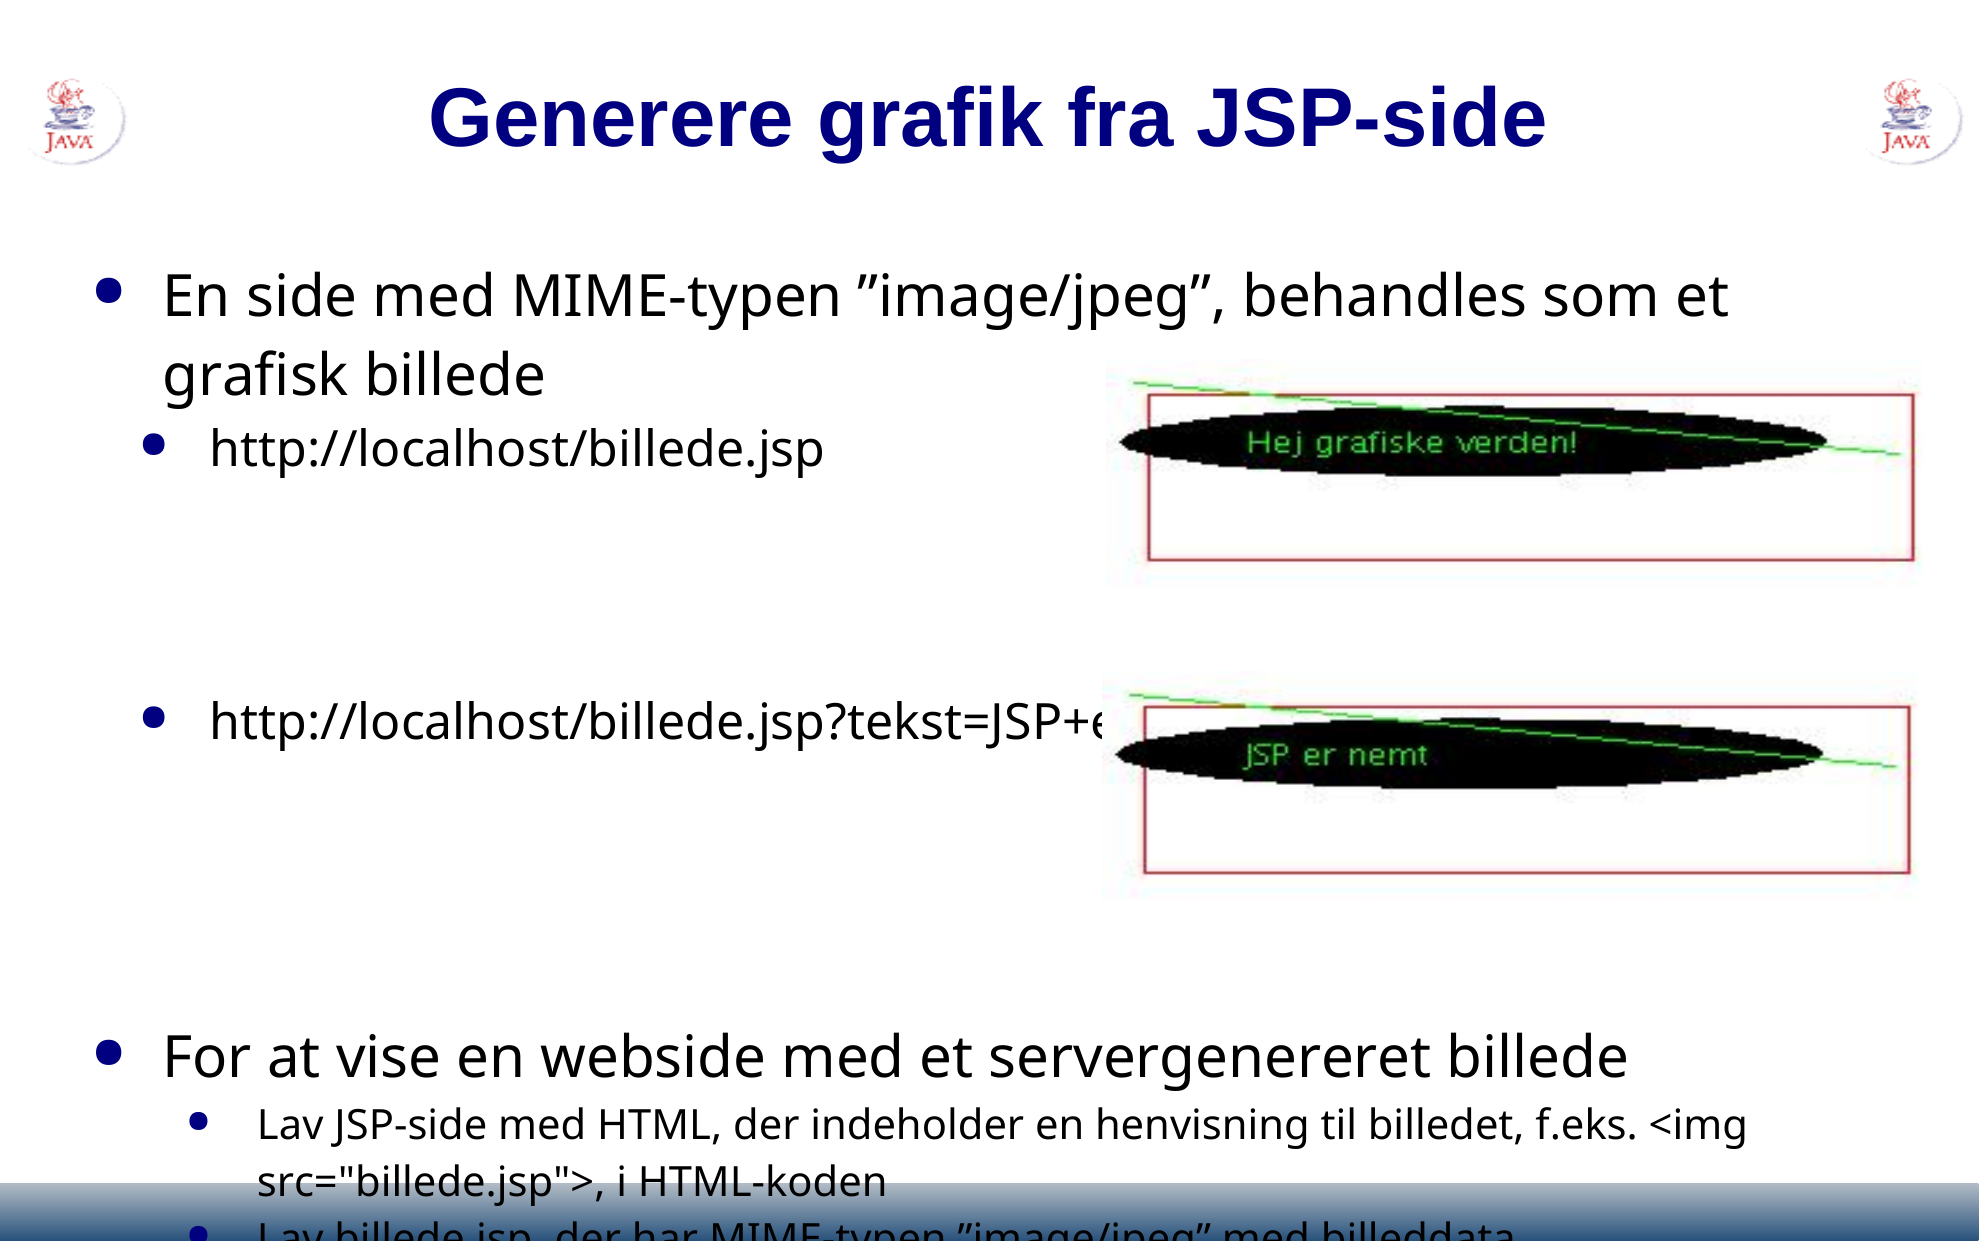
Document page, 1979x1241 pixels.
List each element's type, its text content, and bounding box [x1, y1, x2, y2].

picture [12, 71, 131, 169]
picture [1102, 671, 1951, 908]
title Generere grafik fra JSP-side [142, 14, 1835, 222]
picture [1106, 359, 1955, 595]
list En side med MIME-typen ”image/jpeg”, behandles som et grafisk billede http://localhost/billede.jsp http://localhost/billede.jsp?tekst=JSP+er+nemt For at vise en webside med et servergenereret billede Lav JSP-side med HTML, der indeholder en henvisning til billedet, f.eks. <img src="billede.jsp">, i HTML-koden Lav billede.jsp, der har MIME-typen ”image/jpeg” med billeddata [79, 253, 1900, 1188]
picture [1849, 71, 1968, 169]
